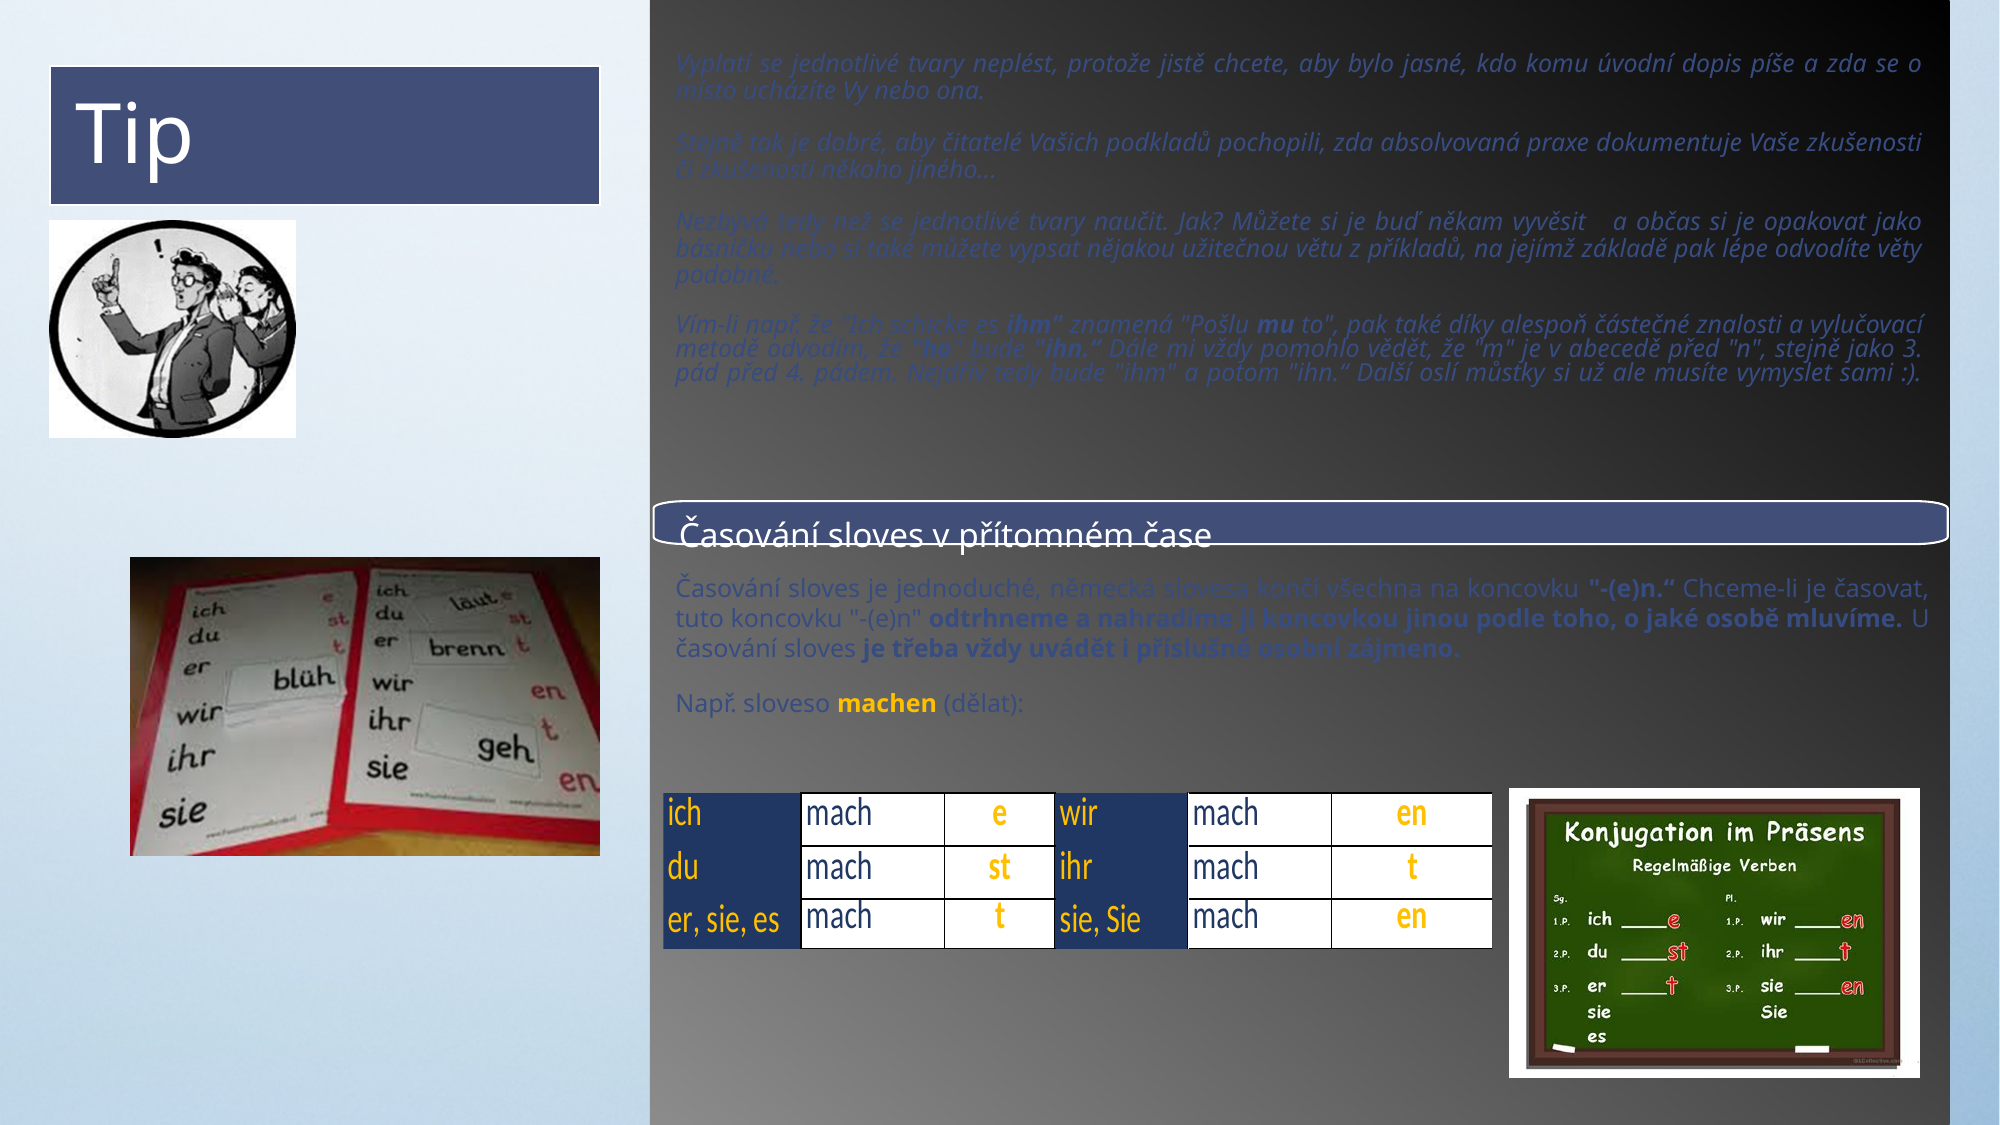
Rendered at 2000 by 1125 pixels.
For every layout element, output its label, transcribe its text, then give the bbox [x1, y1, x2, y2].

title Tip [50, 66, 600, 206]
text_box Časování sloves je jednoduché, německá slovesa končí všechna na koncovku "-(e)n.“ Chceme-li je časovat, tuto koncovku "-(e)n" odtrhneme a nahradíme ji koncovkou jinou podle toho, o jaké osobě mluvíme. U časování sloves je třeba vždy uvádět i příslušné osobní zájmeno. Např. sloveso machen (dělat): [655, 562, 1950, 1084]
text_box Časování sloves v přítomném čase [653, 501, 1948, 545]
picture [49, 220, 600, 856]
list Vyplatí se jednotlivé tvary neplést, protože jistě chcete, aby bylo jasné, kdo komu úvodní dopis píše a zda se o místo ucházíte Vy nebo ona. Stejně tak je dobré, aby čitatelé Vašich podkladů pochopili, zda absolvovaná praxe dokumentuje Vaše zkušenosti či zkušenosti někoho jiného... Nezbývá tedy než se jednotlivé tvary naučit. Jak? Můžete si je buď někam vyvěsit a občas si je opakovat jako básničku nebo si také můžete vypsat nějakou užitečnou větu z příkladů, na jejímž základě pak lépe odvodíte věty podobné. Vím-li např. že "Ich schicke es ihm" znamená "Pošlu mu to", pak také díky alespoň částečné znalosti a vylučovací metodě odvodím, že "ho" bude "ihn.“ Dále mi vždy pomohlo vědět, že "m" je v abecedě před "n", stejně jako 3. pád před 4. pádem. Nejdřív tedy bude "ihm" a potom "ihn.“ Další oslí můstky si už ale musíte vymyslet sami :). [655, 41, 1950, 536]
picture [1509, 788, 1920, 1078]
picture [662, 791, 1494, 951]
